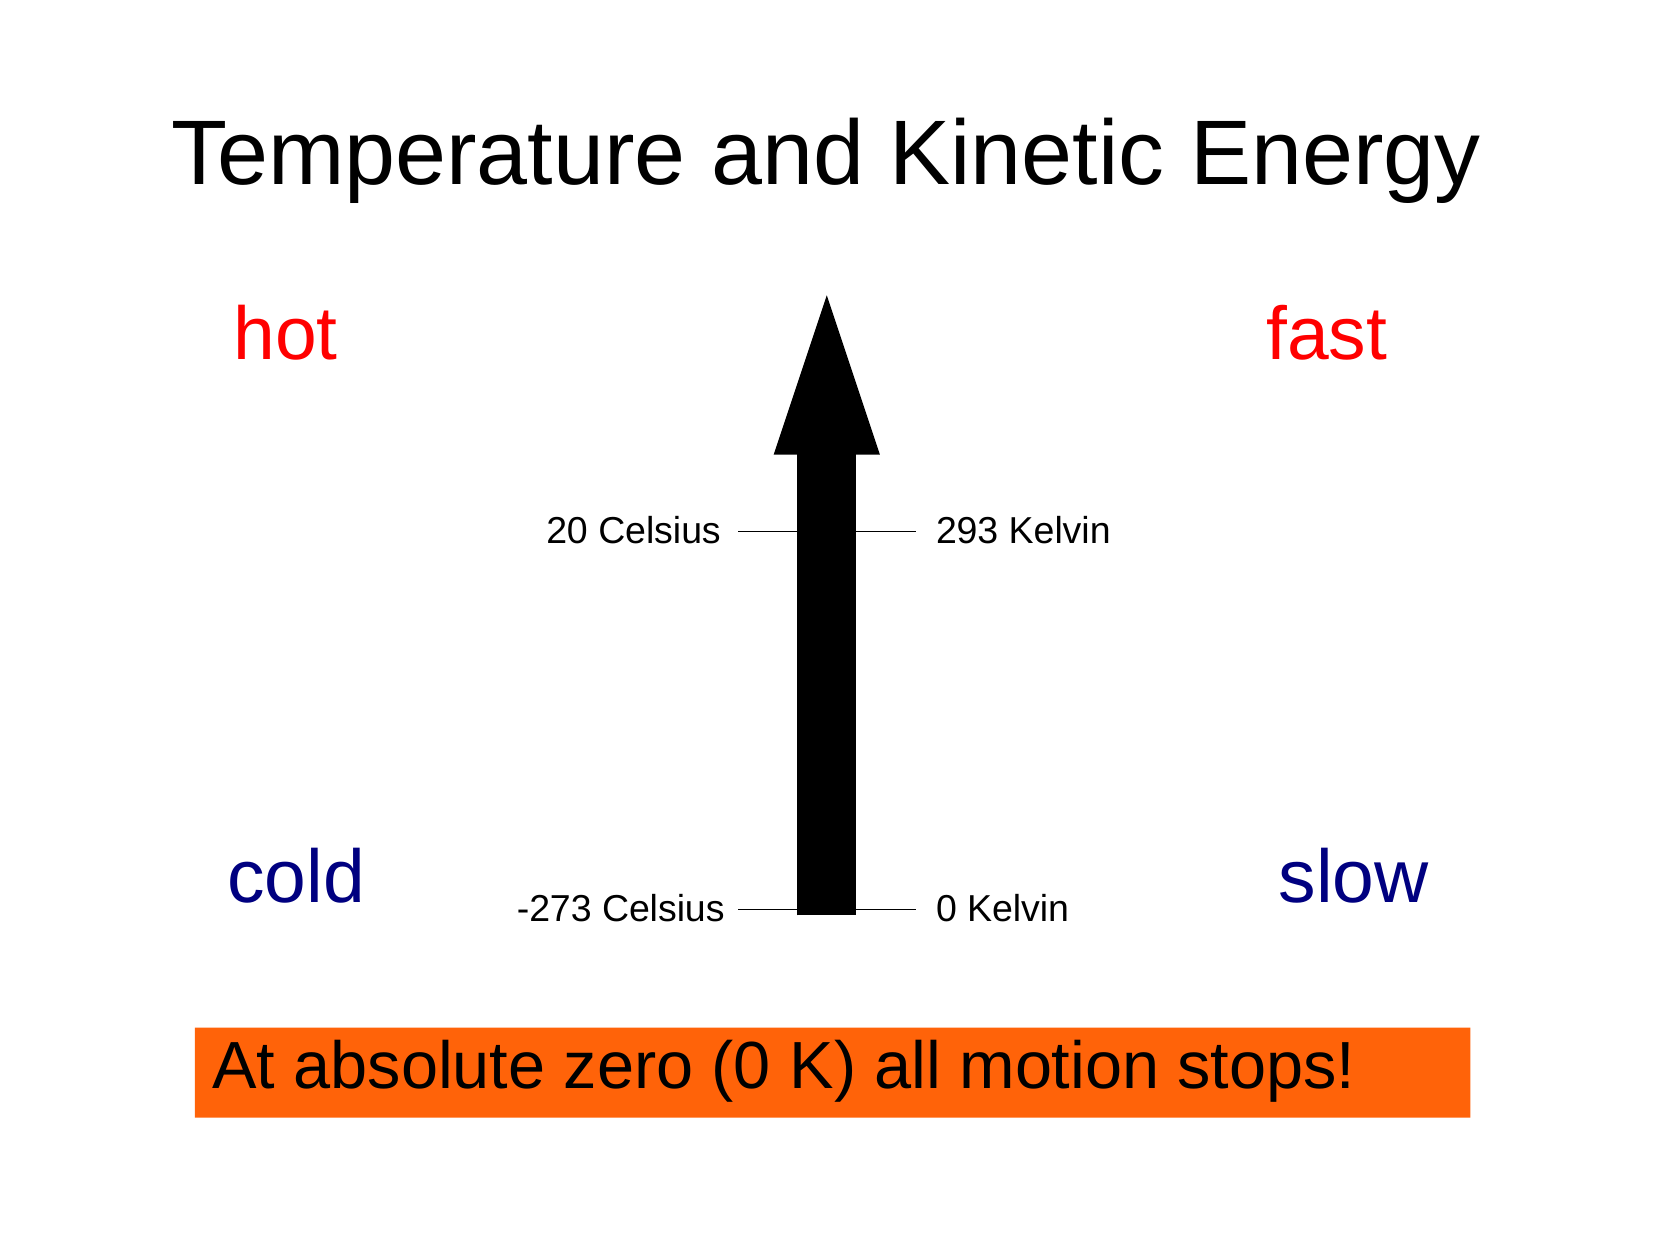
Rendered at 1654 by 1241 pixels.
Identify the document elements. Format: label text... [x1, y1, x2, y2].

list At absolute zero (0 K) all motion stops! [194, 1027, 1471, 1118]
text_box fast [1251, 283, 1402, 392]
text_box -273 Celsius [502, 879, 739, 942]
text_box 0 Kelvin [921, 879, 1084, 942]
text_box 20 Celsius [531, 501, 736, 564]
title Temperature and Kinetic Energy [82, 56, 1571, 250]
text_box cold [212, 827, 381, 935]
text_box hot [218, 283, 352, 392]
text_box slow [1263, 826, 1444, 935]
text_box 293 Kelvin [921, 502, 1125, 564]
